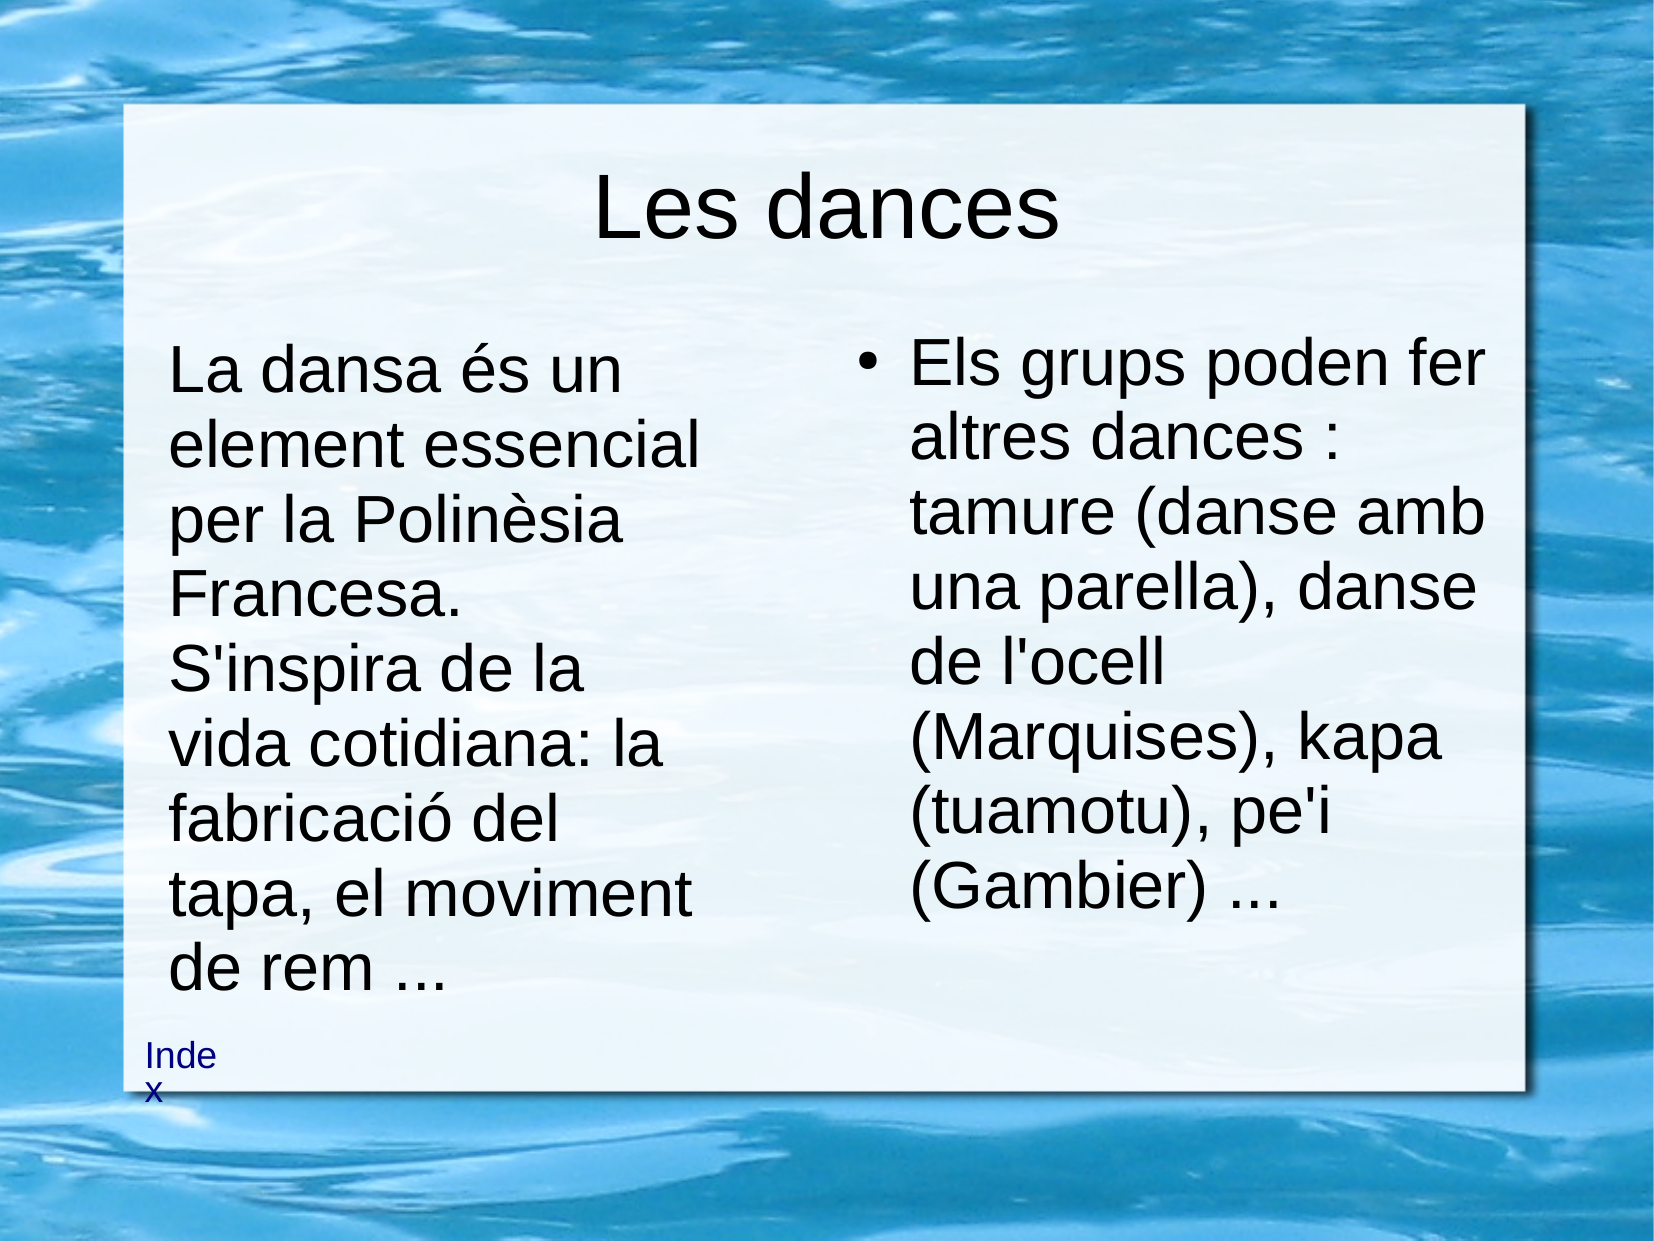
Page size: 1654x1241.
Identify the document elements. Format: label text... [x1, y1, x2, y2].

picture [0, 0, 1654, 1241]
list Els grups poden fer altres dances : tamure (danse amb una parella), danse de l'ocell (Marquises), kapa (tuamotu), pe'i (Gambier) ... [838, 324, 1507, 1045]
text_box La dansa és un element essencial per la Polinèsia Francesa. S'inspira de la vida cotidiana: la fabricació del tapa, el moviment de rem ... [153, 324, 720, 1045]
title Les dances [147, 118, 1506, 296]
text_box Index [129, 1027, 249, 1085]
